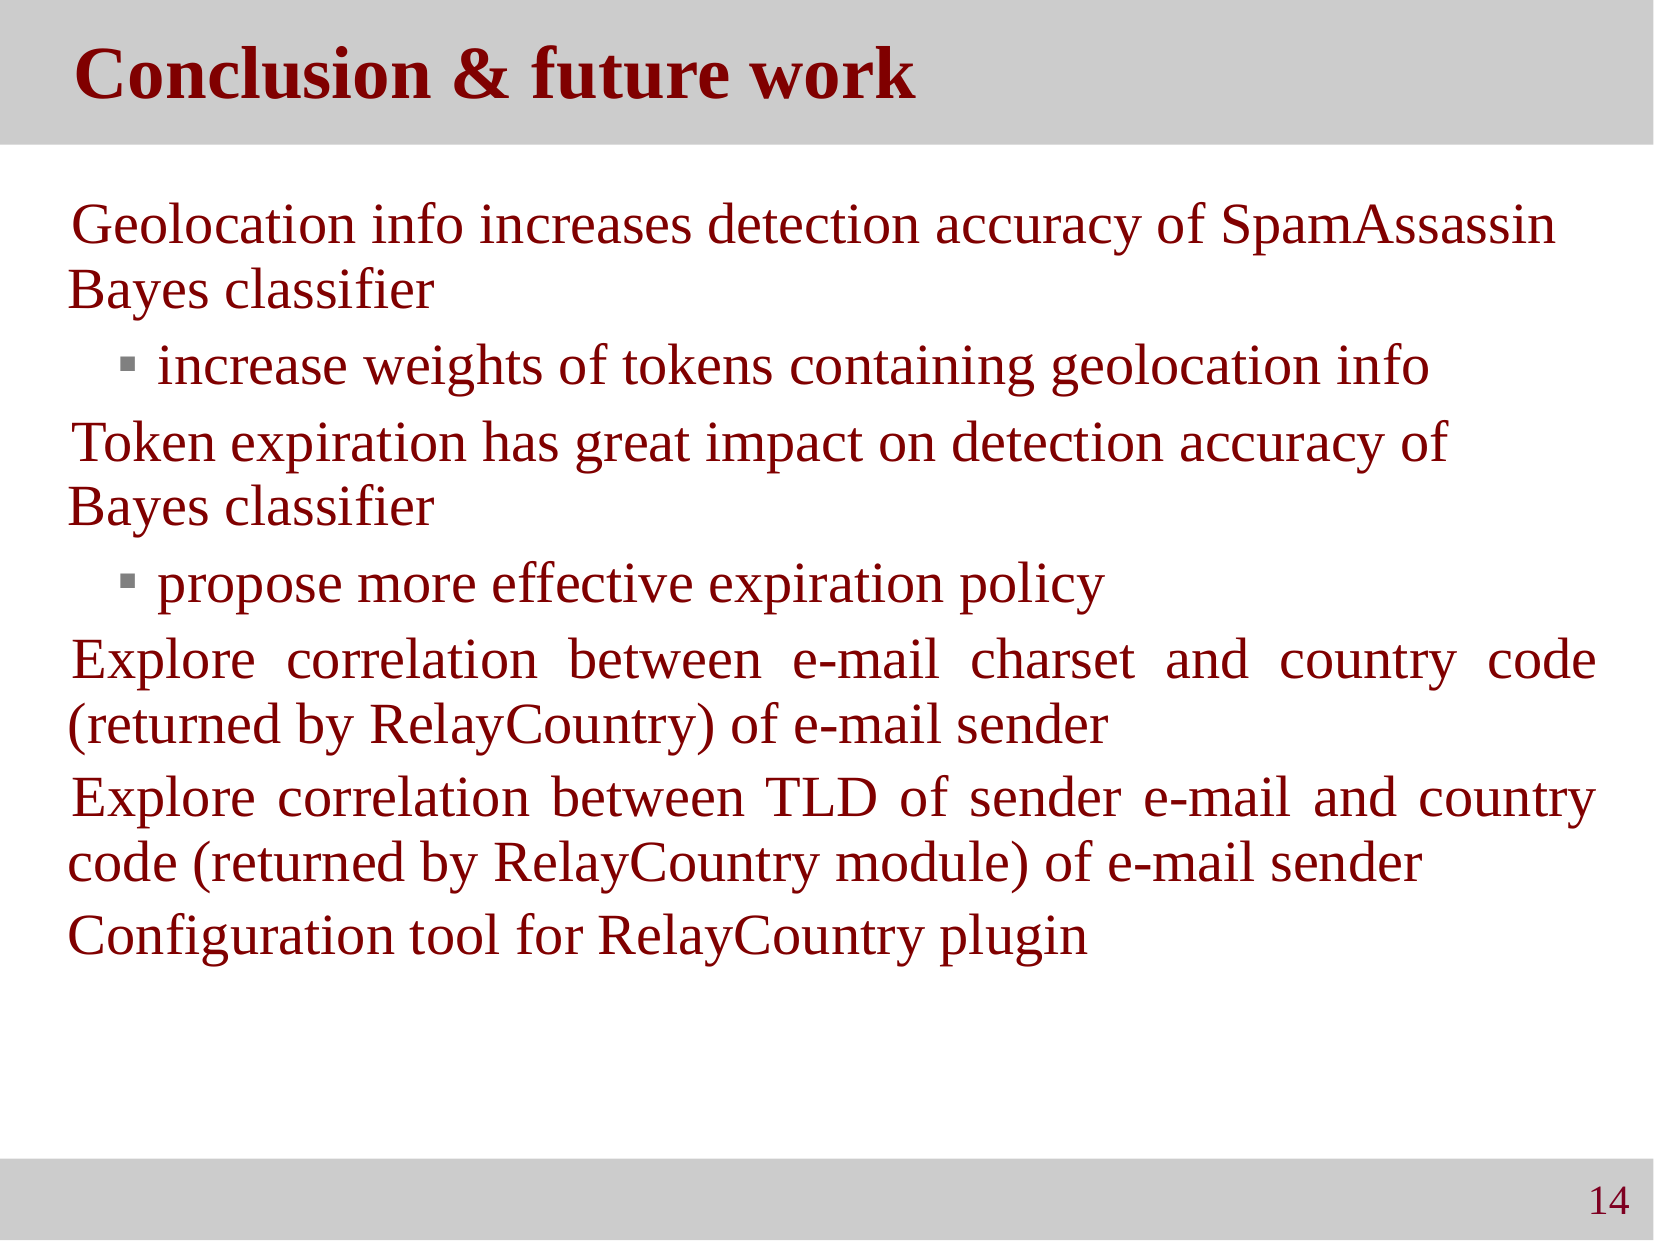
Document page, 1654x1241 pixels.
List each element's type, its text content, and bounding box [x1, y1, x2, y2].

title Conclusion & future work [73, 27, 1572, 120]
list Geolocation info increases detection accuracy of SpamAssassin Bayes classifier increase weights of tokens containing geolocation info Token expiration has great impact on detection accuracy of Bayes classifier propose more effective expiration policy Explore correlation between e-mail charset and country code (returned by RelayCountry) of e-mail sender Explore correlation between TLD of sender e-mail and country code (returned by RelayCountry module) of e-mail sender Configuration tool for RelayCountry plugin [67, 191, 1598, 1088]
